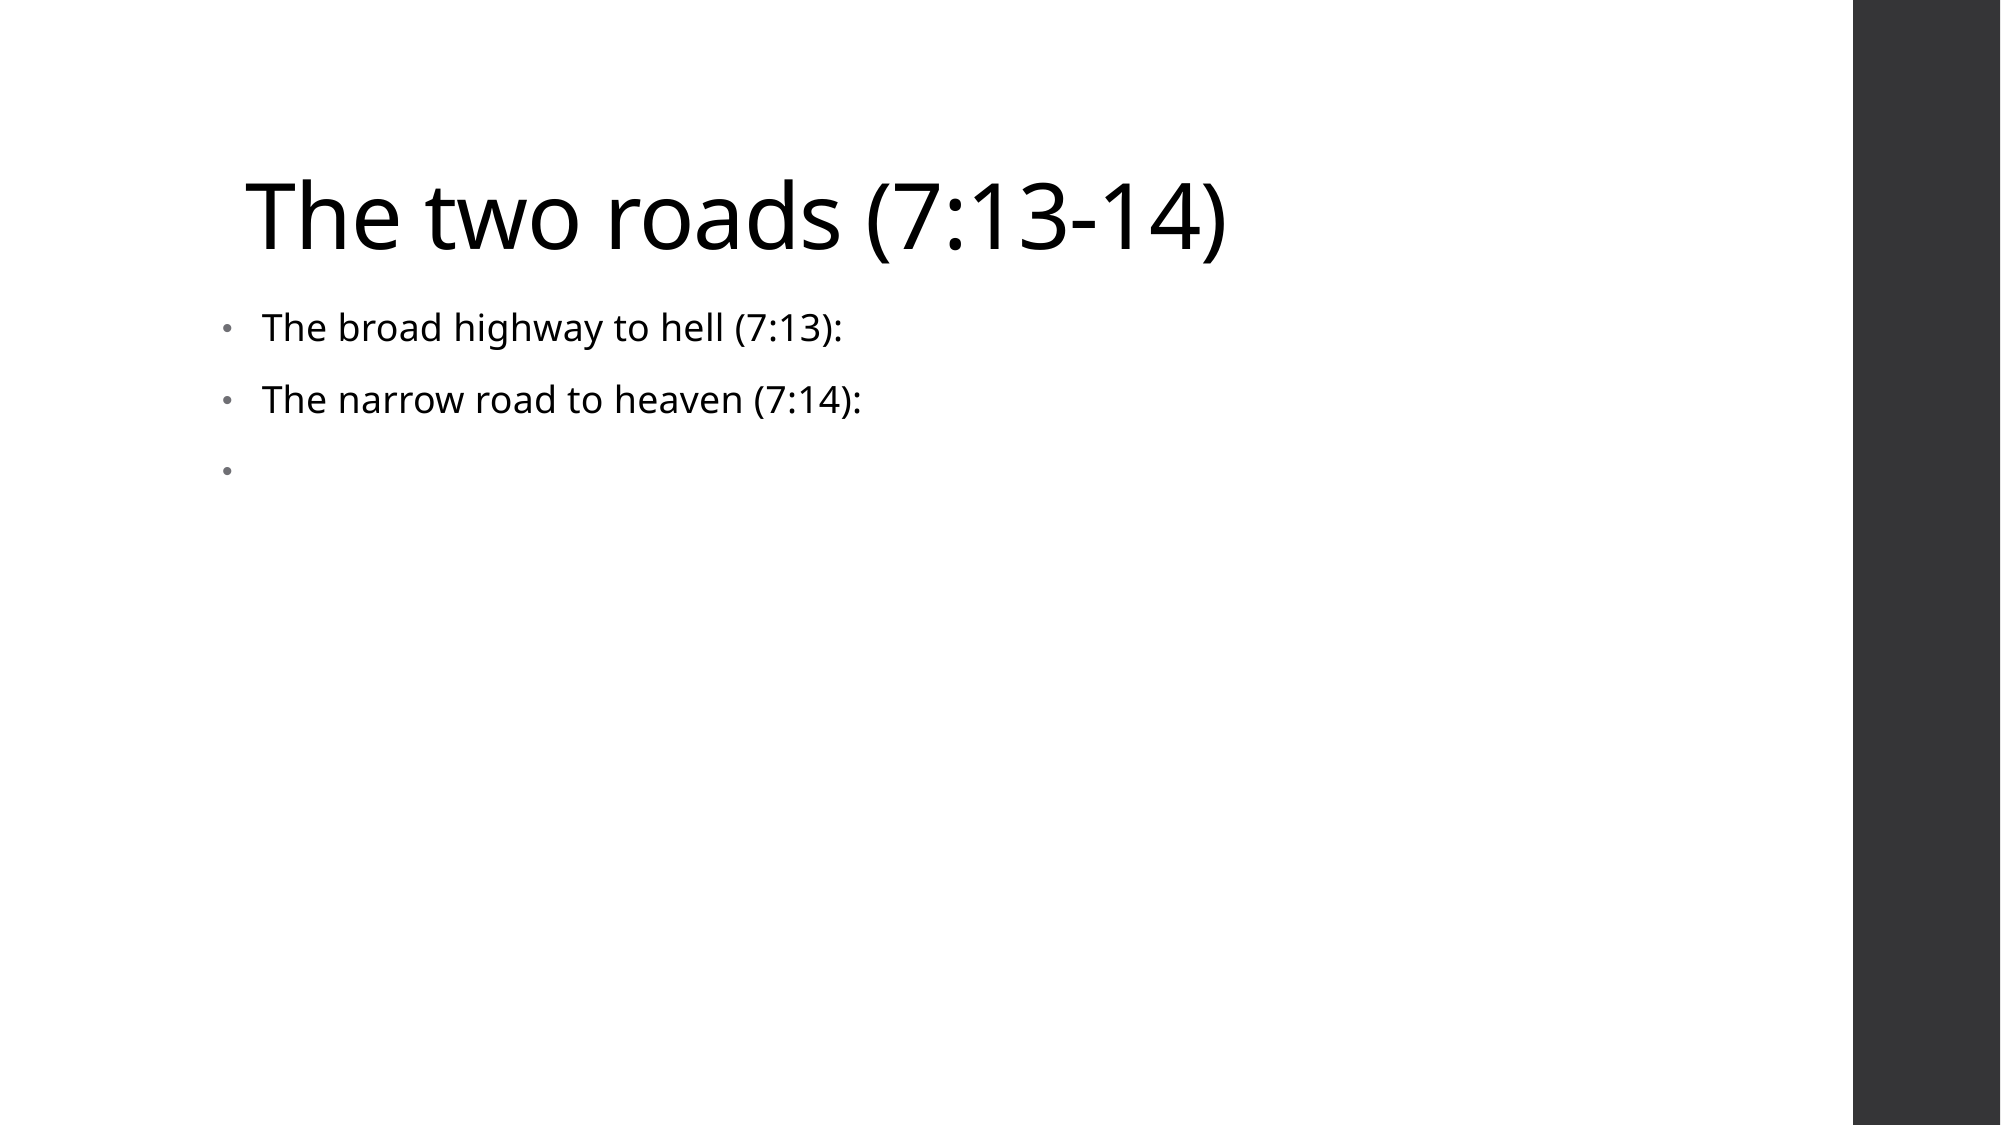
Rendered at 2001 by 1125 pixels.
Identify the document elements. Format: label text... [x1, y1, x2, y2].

title The two roads (7:13-14) [206, 60, 1797, 278]
list The broad highway to hell (7:13): The narrow road to heaven (7:14): [206, 299, 1617, 1014]
